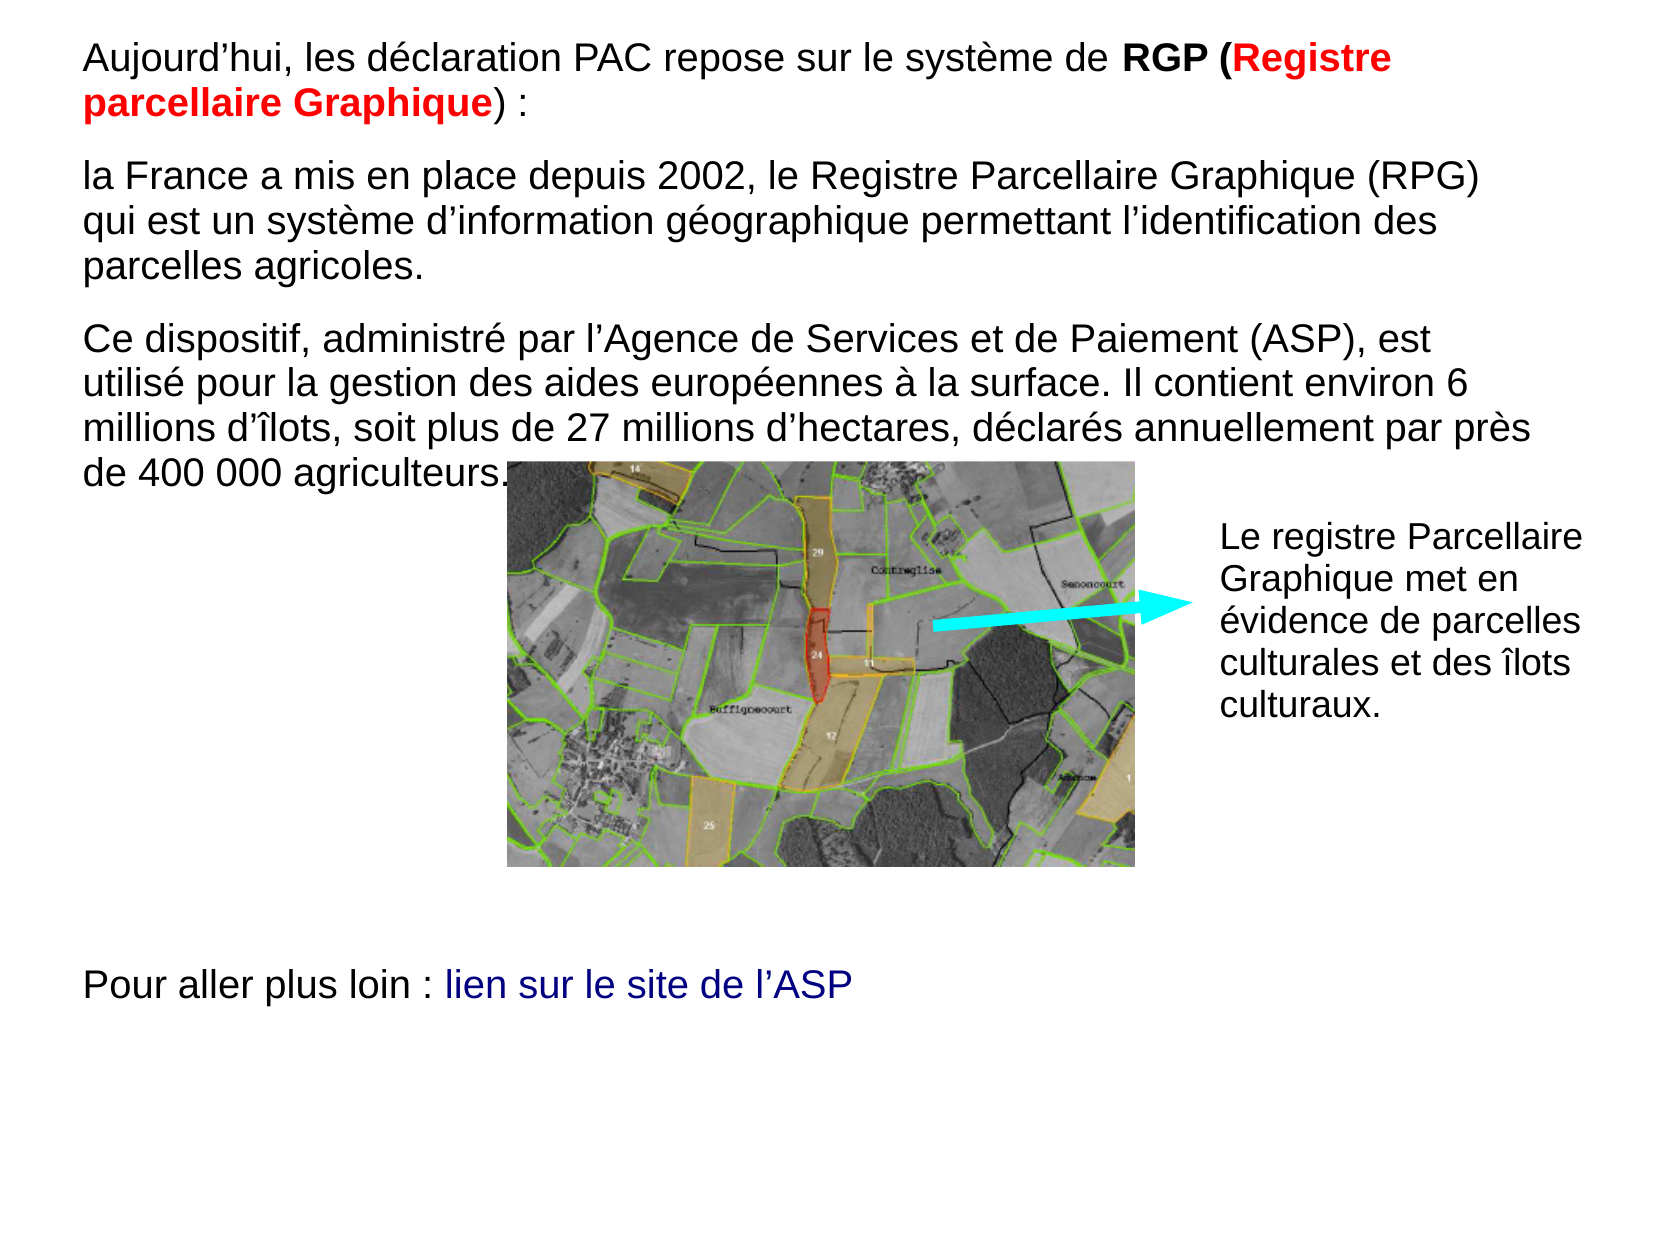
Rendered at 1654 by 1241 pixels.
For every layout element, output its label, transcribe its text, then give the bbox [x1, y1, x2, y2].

list Aujourd’hui, les déclaration PAC repose sur le système de RGP (Registre parcellaire Graphique) : la France a mis en place depuis 2002, le Registre Parcellaire Graphique (RPG) qui est un système d’information géographique permettant l’identification des parcelles agricoles. Ce dispositif, administré par l’Agence de Services et de Paiement (ASP), est utilisé pour la gestion des aides européennes à la surface. Il contient environ 6 millions d’îlots, soit plus de 27 millions d’hectares, déclarés annuellement par près de 400 000 agriculteurs. Pour aller plus loin : lien sur le site de l’ASP [82, 35, 1538, 1010]
text_box Le registre Parcellaire Graphique met en évidence de parcelles culturales et des îlots culturaux. [1204, 507, 1619, 733]
picture [507, 460, 1135, 867]
